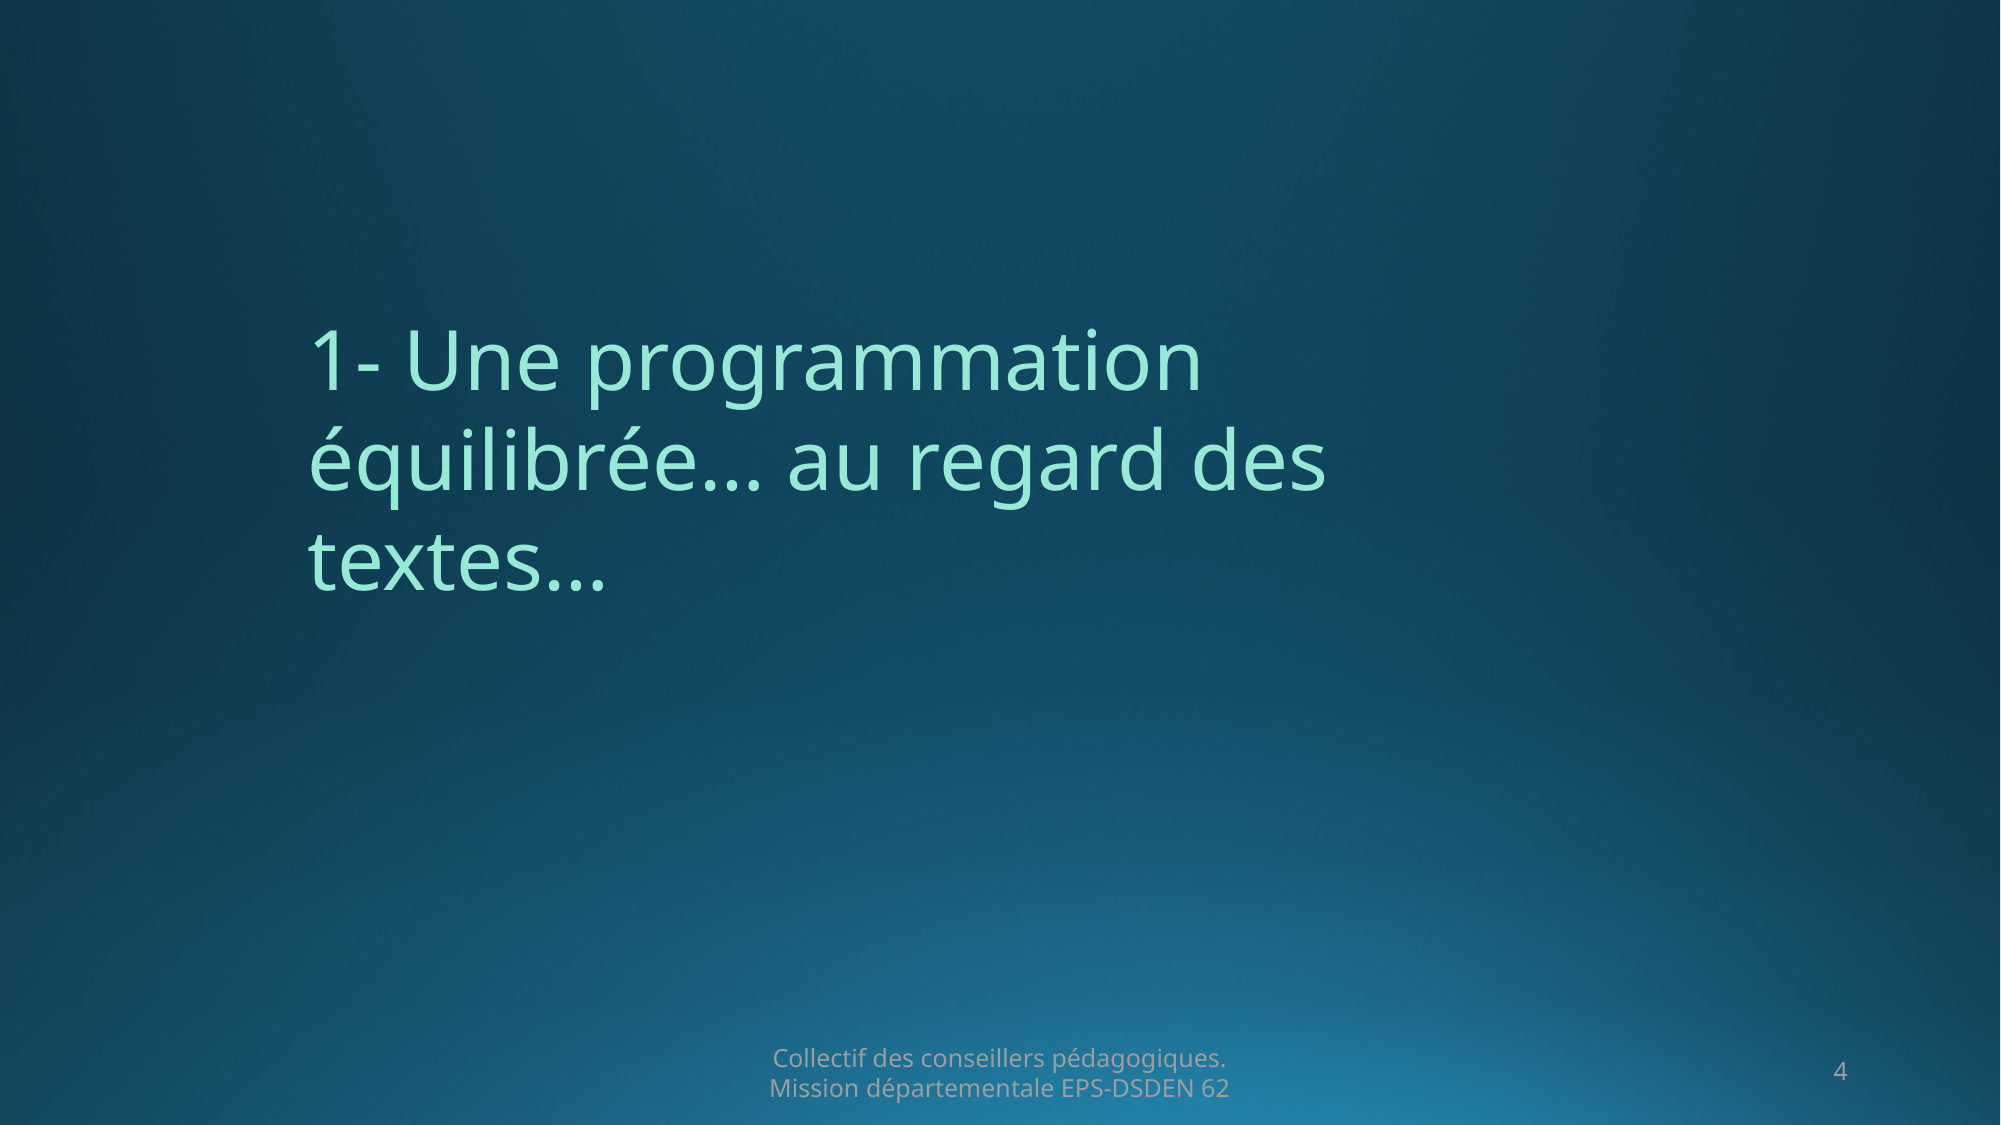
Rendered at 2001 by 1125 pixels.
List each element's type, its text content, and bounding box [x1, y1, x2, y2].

text_box <numéro> [1412, 1042, 1863, 1103]
picture [0, 0, 2001, 1125]
text_box 1- Une programmation équilibrée… au regard des textes… [292, 299, 1646, 515]
text_box Collectif des conseillers pédagogiques. Mission départementale EPS-DSDEN 62 [662, 1042, 1338, 1103]
